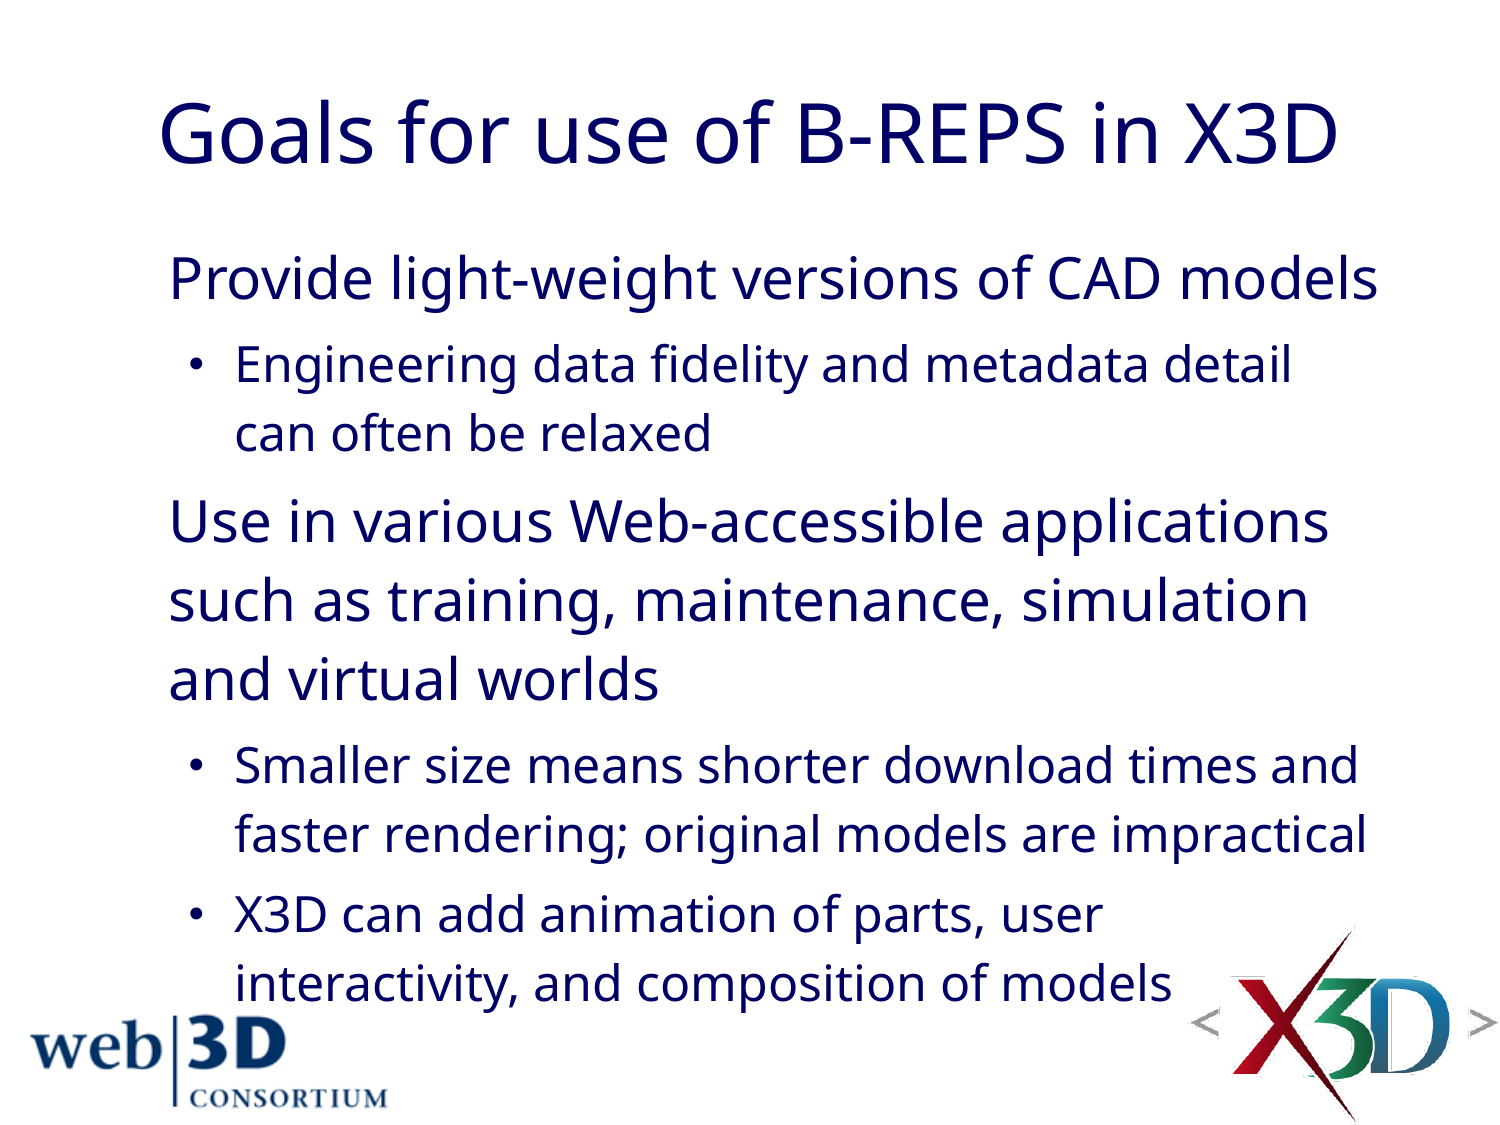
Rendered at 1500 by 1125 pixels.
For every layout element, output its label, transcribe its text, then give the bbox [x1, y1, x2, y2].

list Provide light-weight versions of CAD models Engineering data fidelity and metadata detail can often be relaxed Use in various Web-accessible applications such as training, maintenance, simulation and virtual worlds Smaller size means shorter download times and faster rendering; original models are impractical X3D can add animation of parts, user interactivity, and composition of models [112, 237, 1388, 986]
picture [12, 998, 413, 1118]
picture [1187, 926, 1500, 1125]
title Goals for use of B-REPS in X3D [112, 44, 1388, 218]
